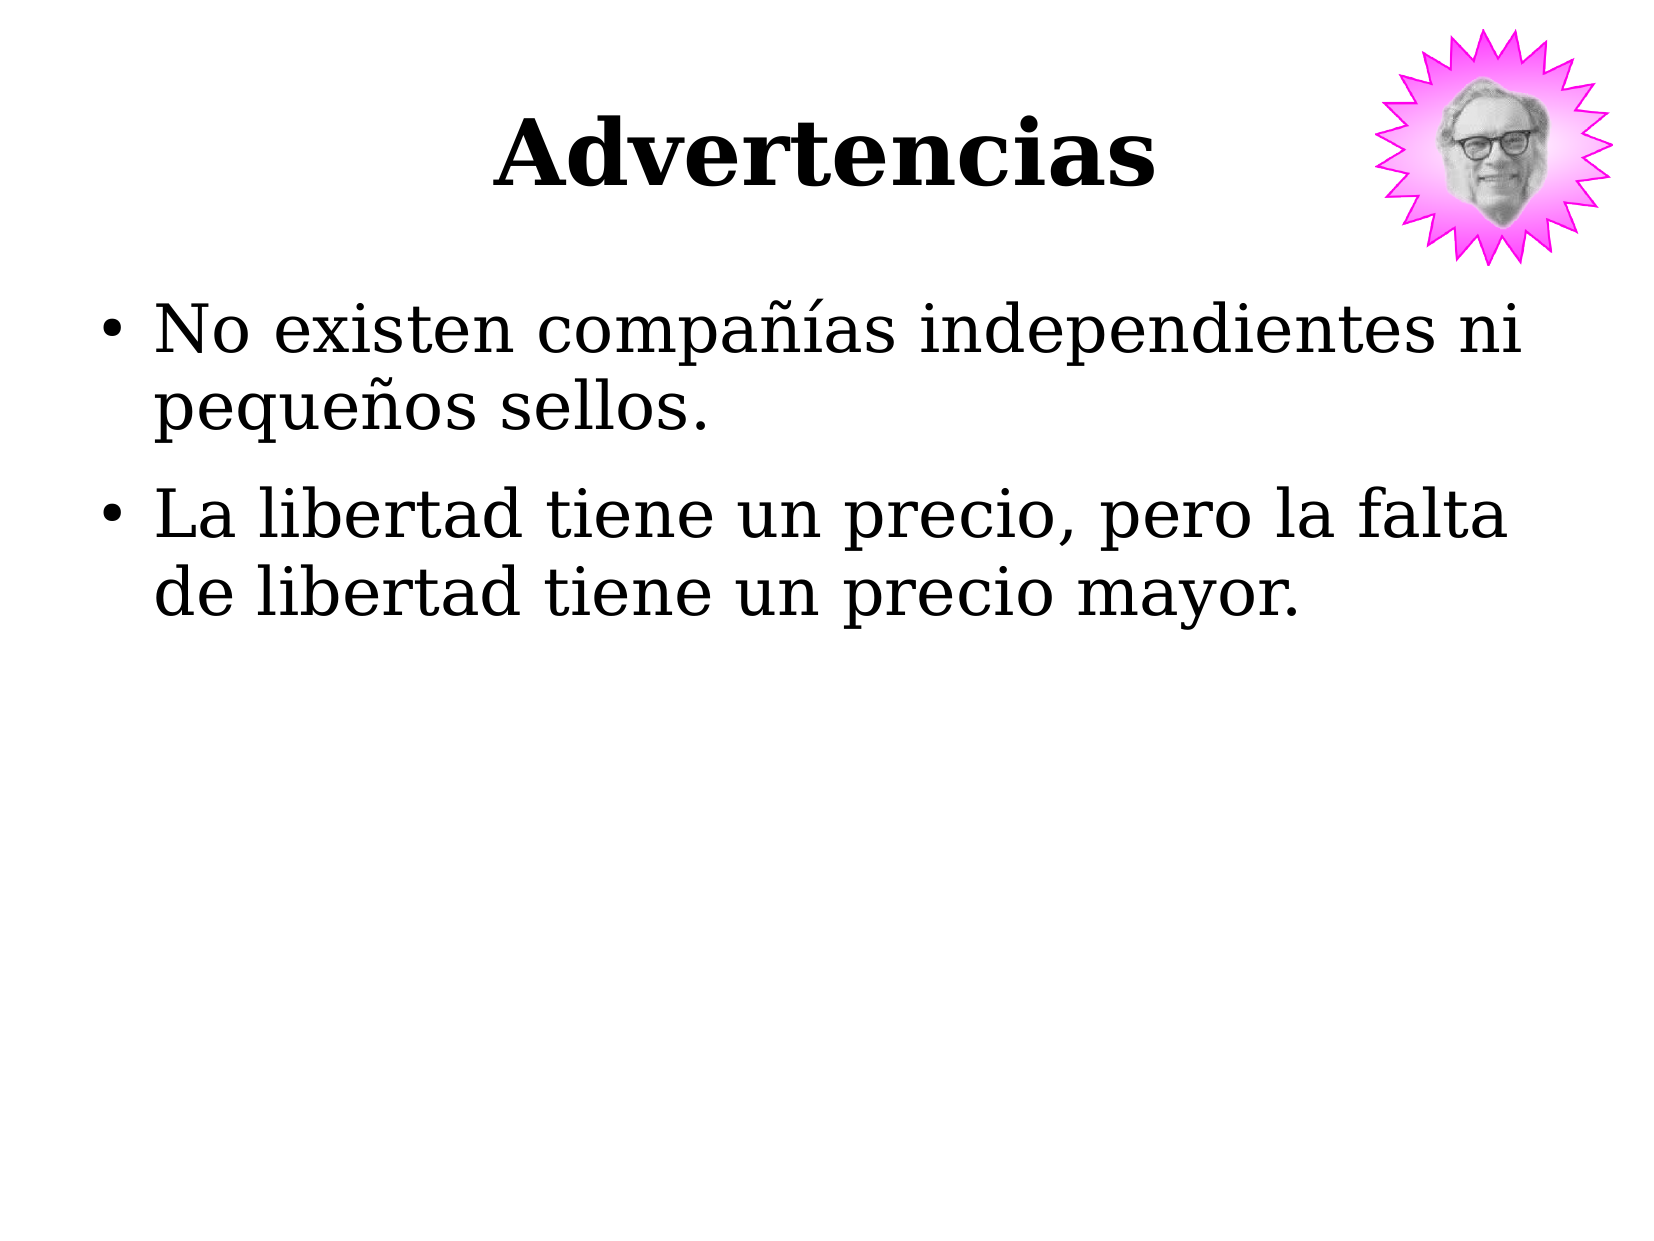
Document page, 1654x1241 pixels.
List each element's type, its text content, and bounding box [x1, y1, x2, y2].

picture [1375, 29, 1613, 266]
title Advertencias [82, 49, 1375, 257]
list No existen compañías independientes ni pequeños sellos. La libertad tiene un precio, pero la falta de libertad tiene un precio mayor. [82, 290, 1571, 1109]
